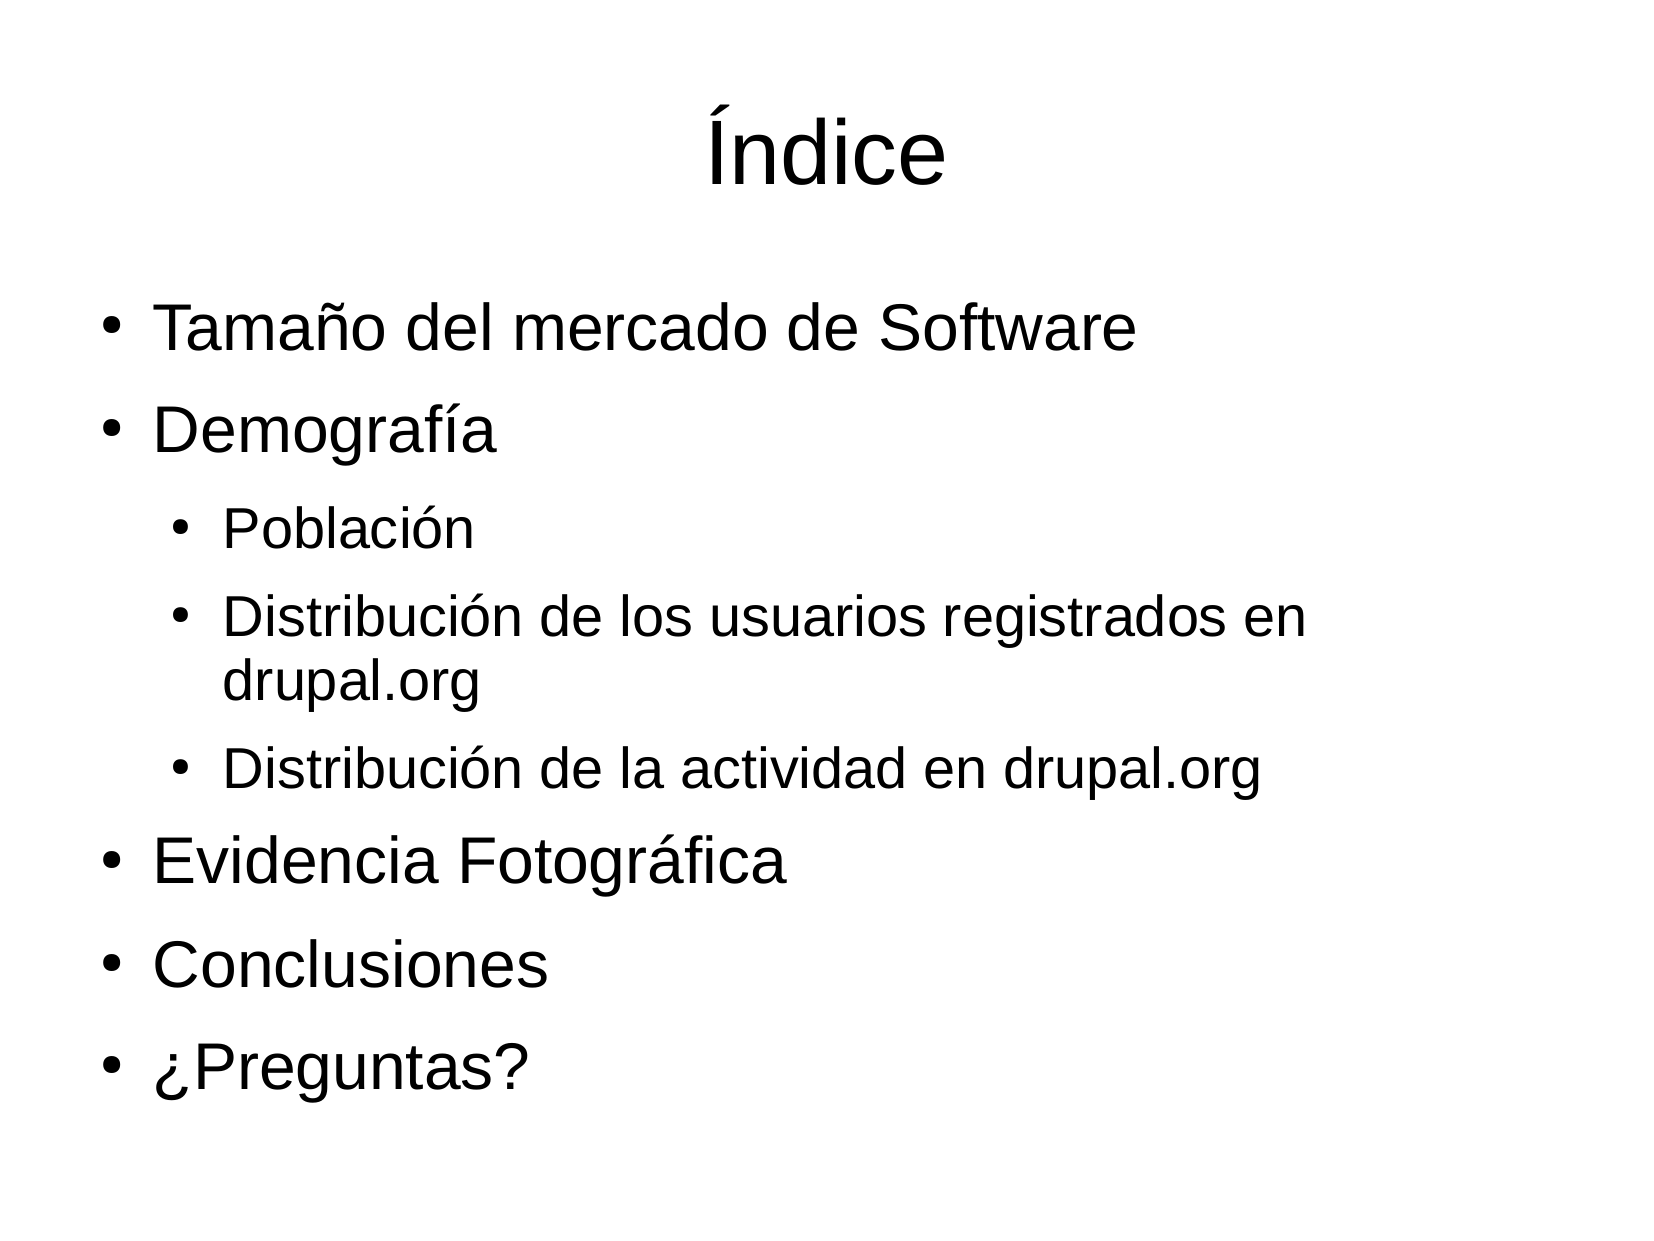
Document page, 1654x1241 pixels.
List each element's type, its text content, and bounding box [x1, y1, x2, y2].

list Tamaño del mercado de Software Demografía Población Distribución de los usuarios registrados en drupal.org Distribución de la actividad en drupal.org Evidencia Fotográfica Conclusiones ¿Preguntas? [82, 290, 1571, 1109]
title Índice [82, 49, 1571, 257]
